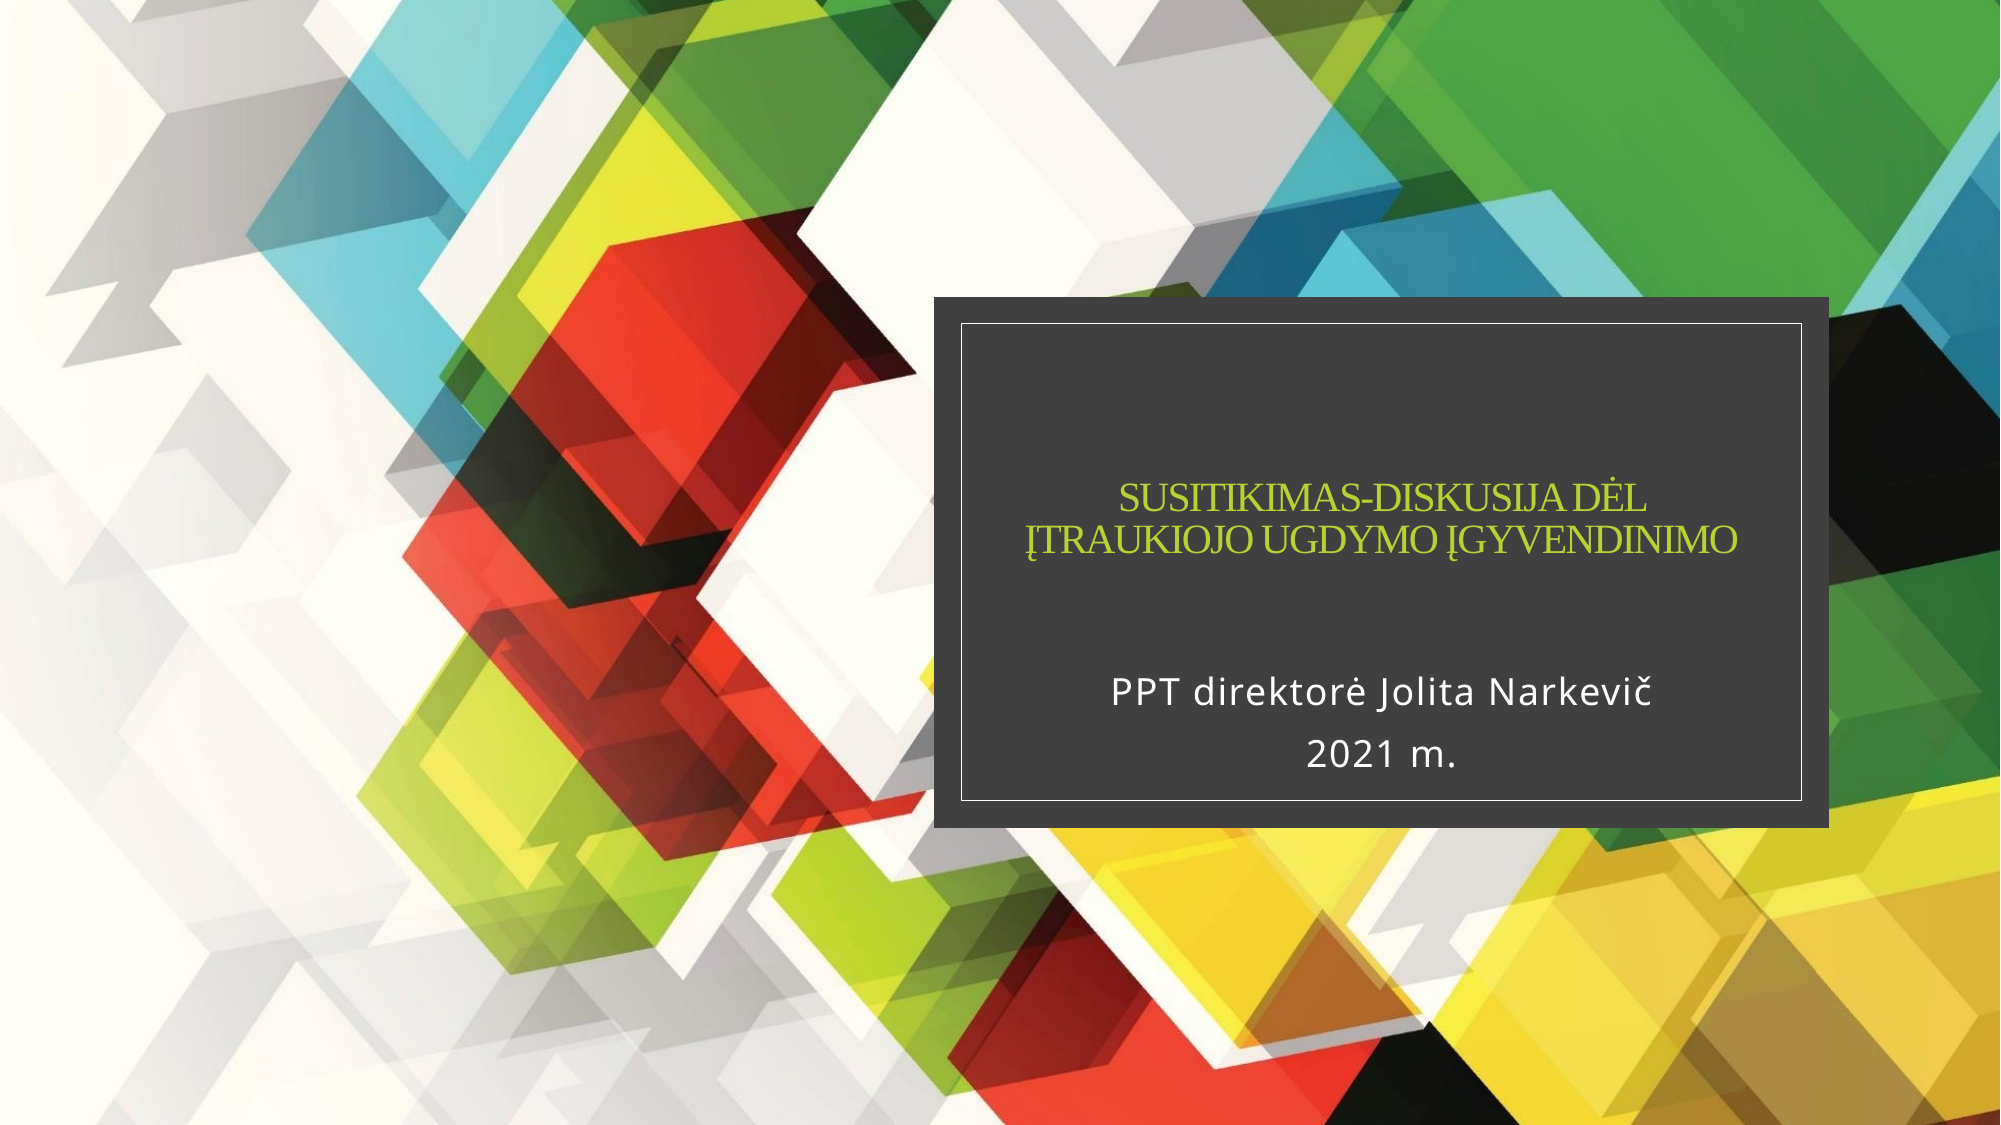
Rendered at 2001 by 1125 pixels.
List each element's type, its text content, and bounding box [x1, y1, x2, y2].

picture [0, 0, 2000, 1125]
text_box [934, 297, 1829, 828]
title Susitikimas-diskusija dėl įtraukiojo ugdymo įgyvendinimo [989, 386, 1774, 654]
subtitle PPT direktorė Jolita Narkevič 2021 m. [989, 655, 1774, 802]
